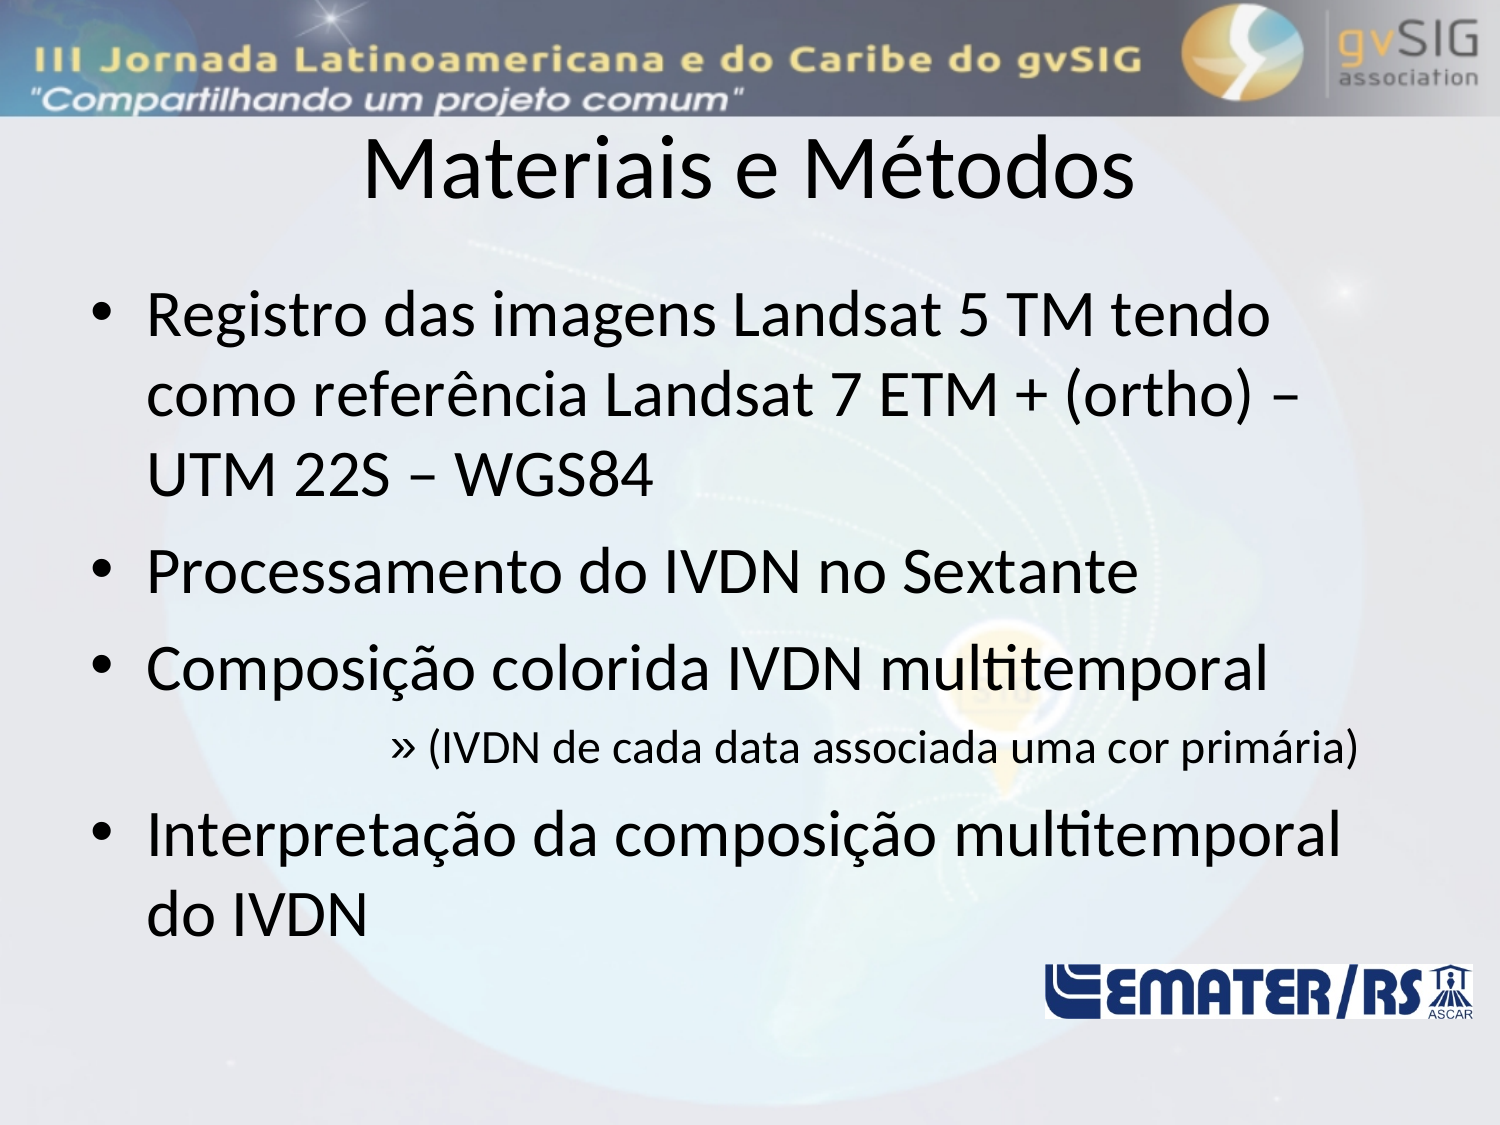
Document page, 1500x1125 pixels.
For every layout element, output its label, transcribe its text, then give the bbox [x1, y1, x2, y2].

picture [0, 0, 1500, 1125]
list Registro das imagens Landsat 5 TM tendo como referência Landsat 7 ETM + (ortho) – UTM 22S – WGS84 Processamento do IVDN no Sextante Composição colorida IVDN multitemporal (IVDN de cada data associada uma cor primária) Interpretação da composição multitemporal do IVDN [75, 262, 1426, 1005]
title Materiais e Métodos [75, 67, 1426, 256]
